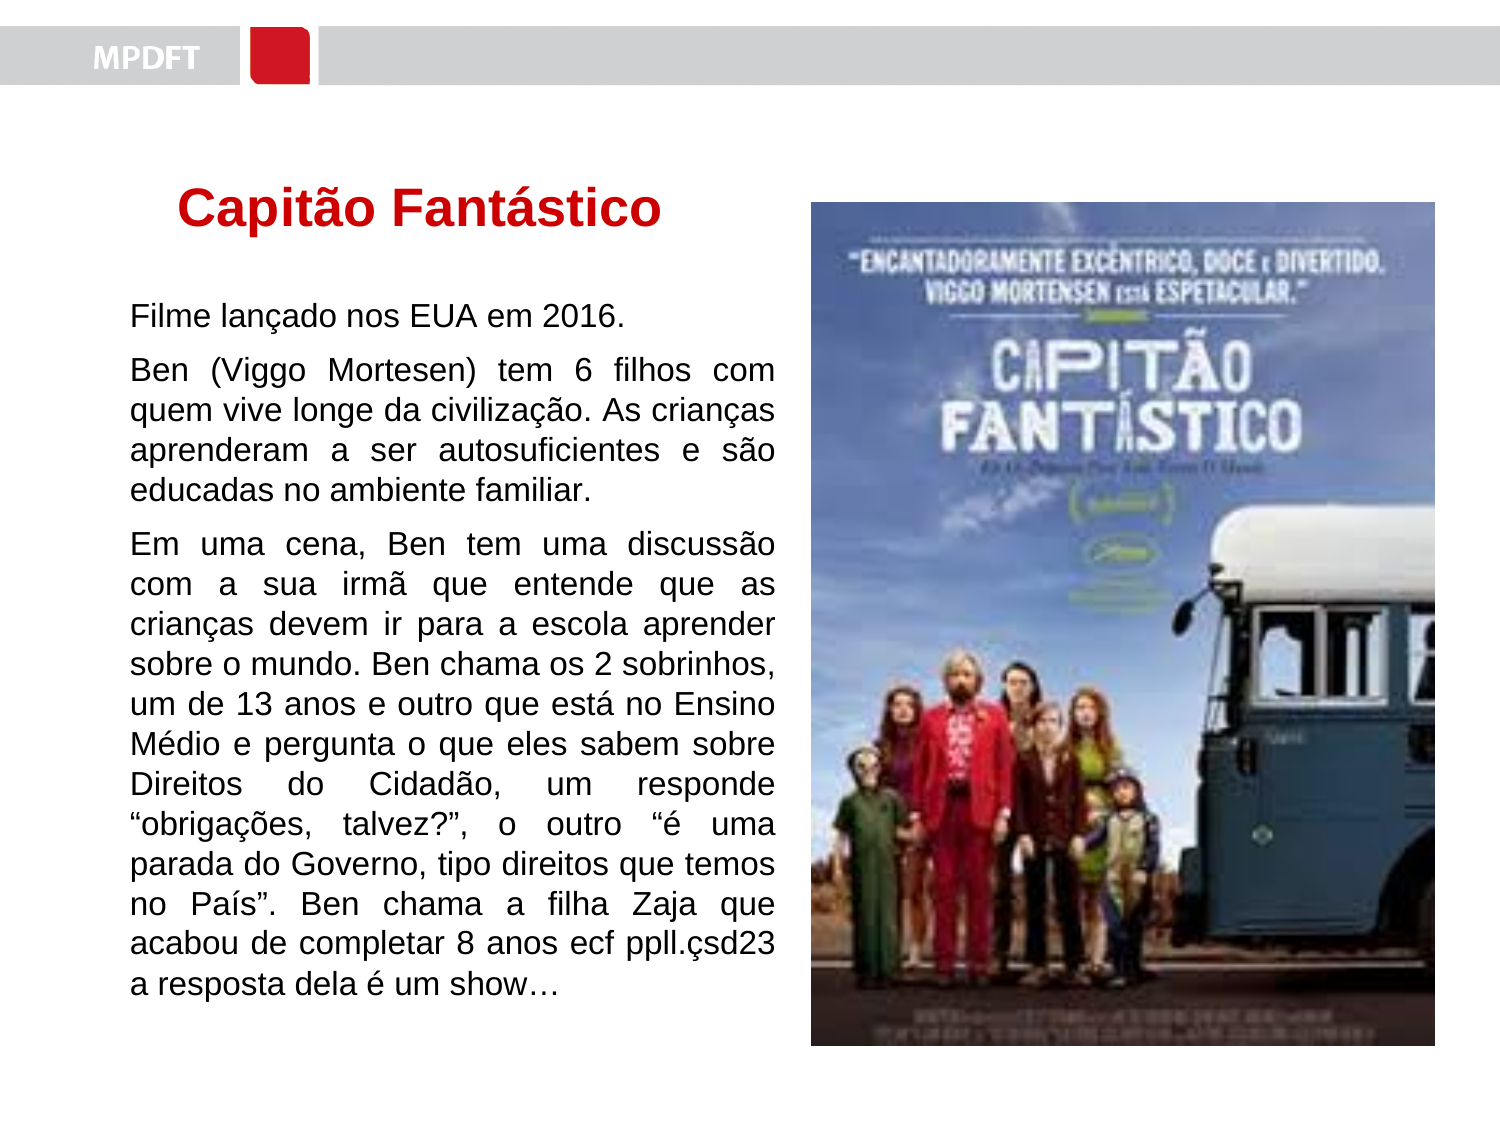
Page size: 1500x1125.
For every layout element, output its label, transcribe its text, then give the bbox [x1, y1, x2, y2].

text_box Capitão Fantástico [64, 160, 745, 247]
picture [0, 0, 1500, 1125]
text_box Filme lançado nos EUA em 2016. Ben (Viggo Mortesen) tem 6 filhos com quem vive longe da civilização. As crianças aprenderam a ser autosuficientes e são educadas no ambiente familiar. Em uma cena, Ben tem uma discussão com a sua irmã que entende que as crianças devem ir para a escola aprender sobre o mundo. Ben chama os 2 sobrinhos, um de 13 anos e outro que está no Ensino Médio e pergunta o que eles sabem sobre Direitos do Cidadão, um responde “obrigações, talvez?”, o outro “é uma parada do Governo, tipo direitos que temos no País”. Ben chama a filha Zaja que acabou de completar 8 anos ecf ppll.çsd23 a resposta dela é um show… [59, 286, 792, 1125]
